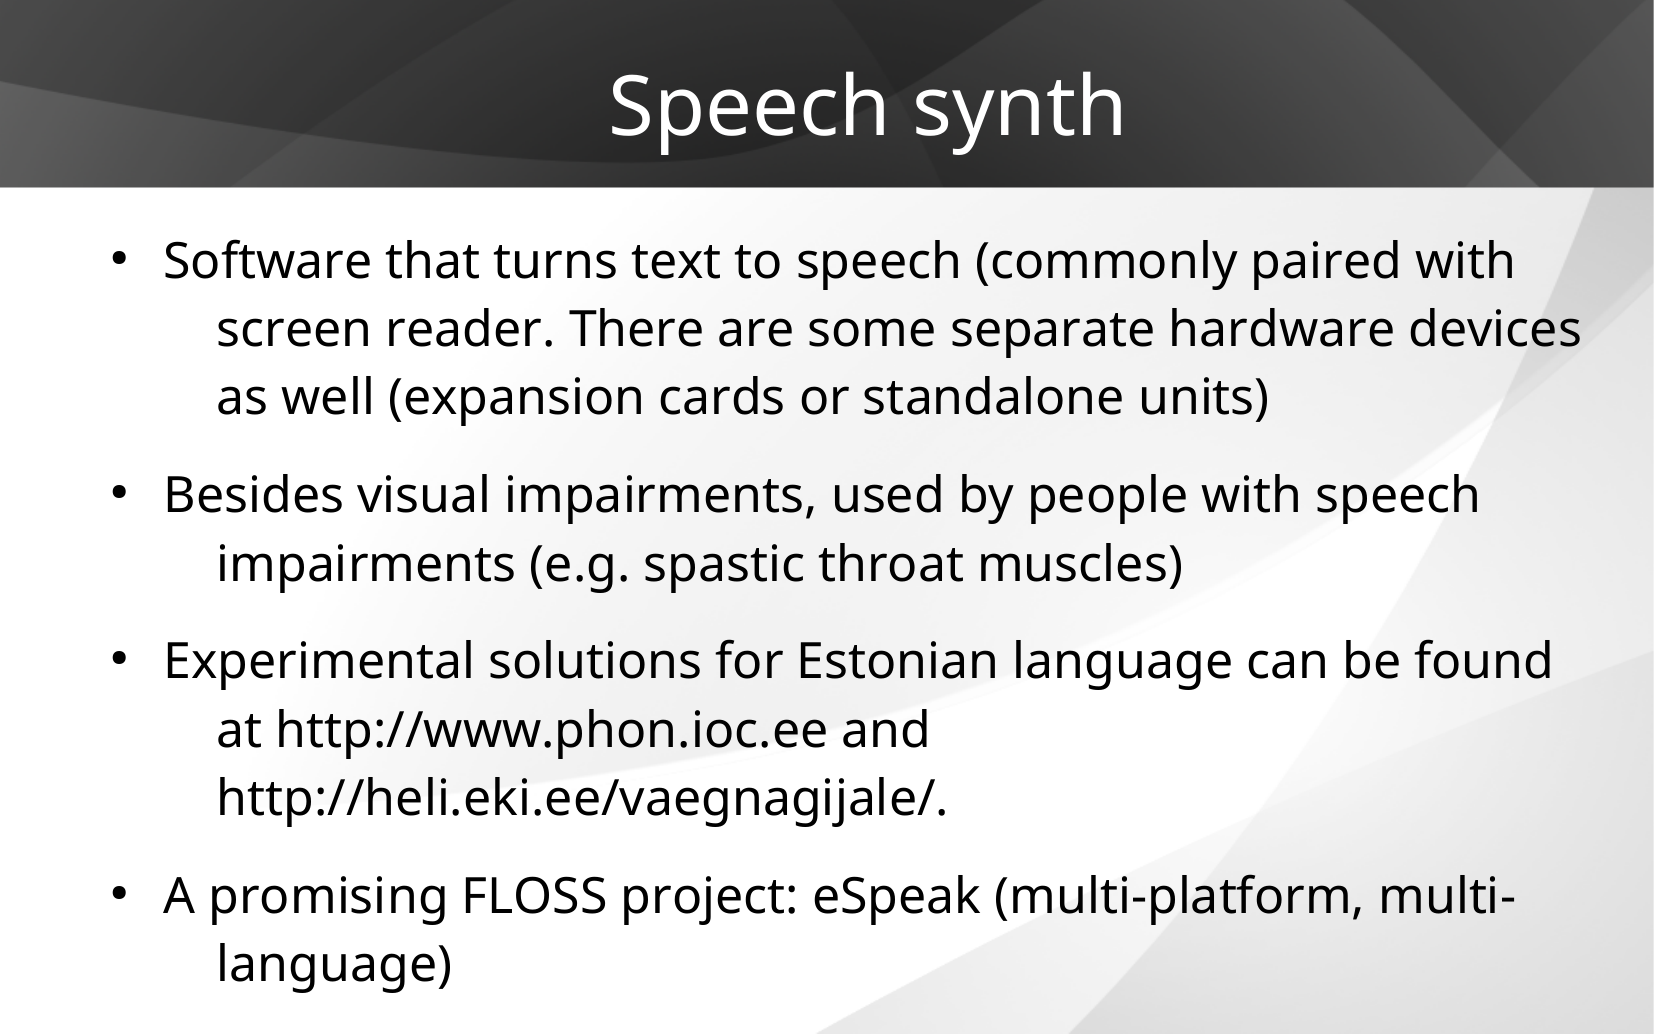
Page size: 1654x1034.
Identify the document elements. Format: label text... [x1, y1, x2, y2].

picture [0, 0, 1654, 1034]
list Software that turns text to speech (commonly paired with screen reader. There are some separate hardware devices as well (expansion cards or standalone units) Besides visual impairments, used by people with speech impairments (e.g. spastic throat muscles) Experimental solutions for Estonian language can be found at http://www.phon.ioc.ee and http://heli.eki.ee/vaegnagijale/. A promising FLOSS project: eSpeak (multi-platform, multi-language) [75, 225, 1613, 1013]
title Speech synth [124, 0, 1613, 208]
